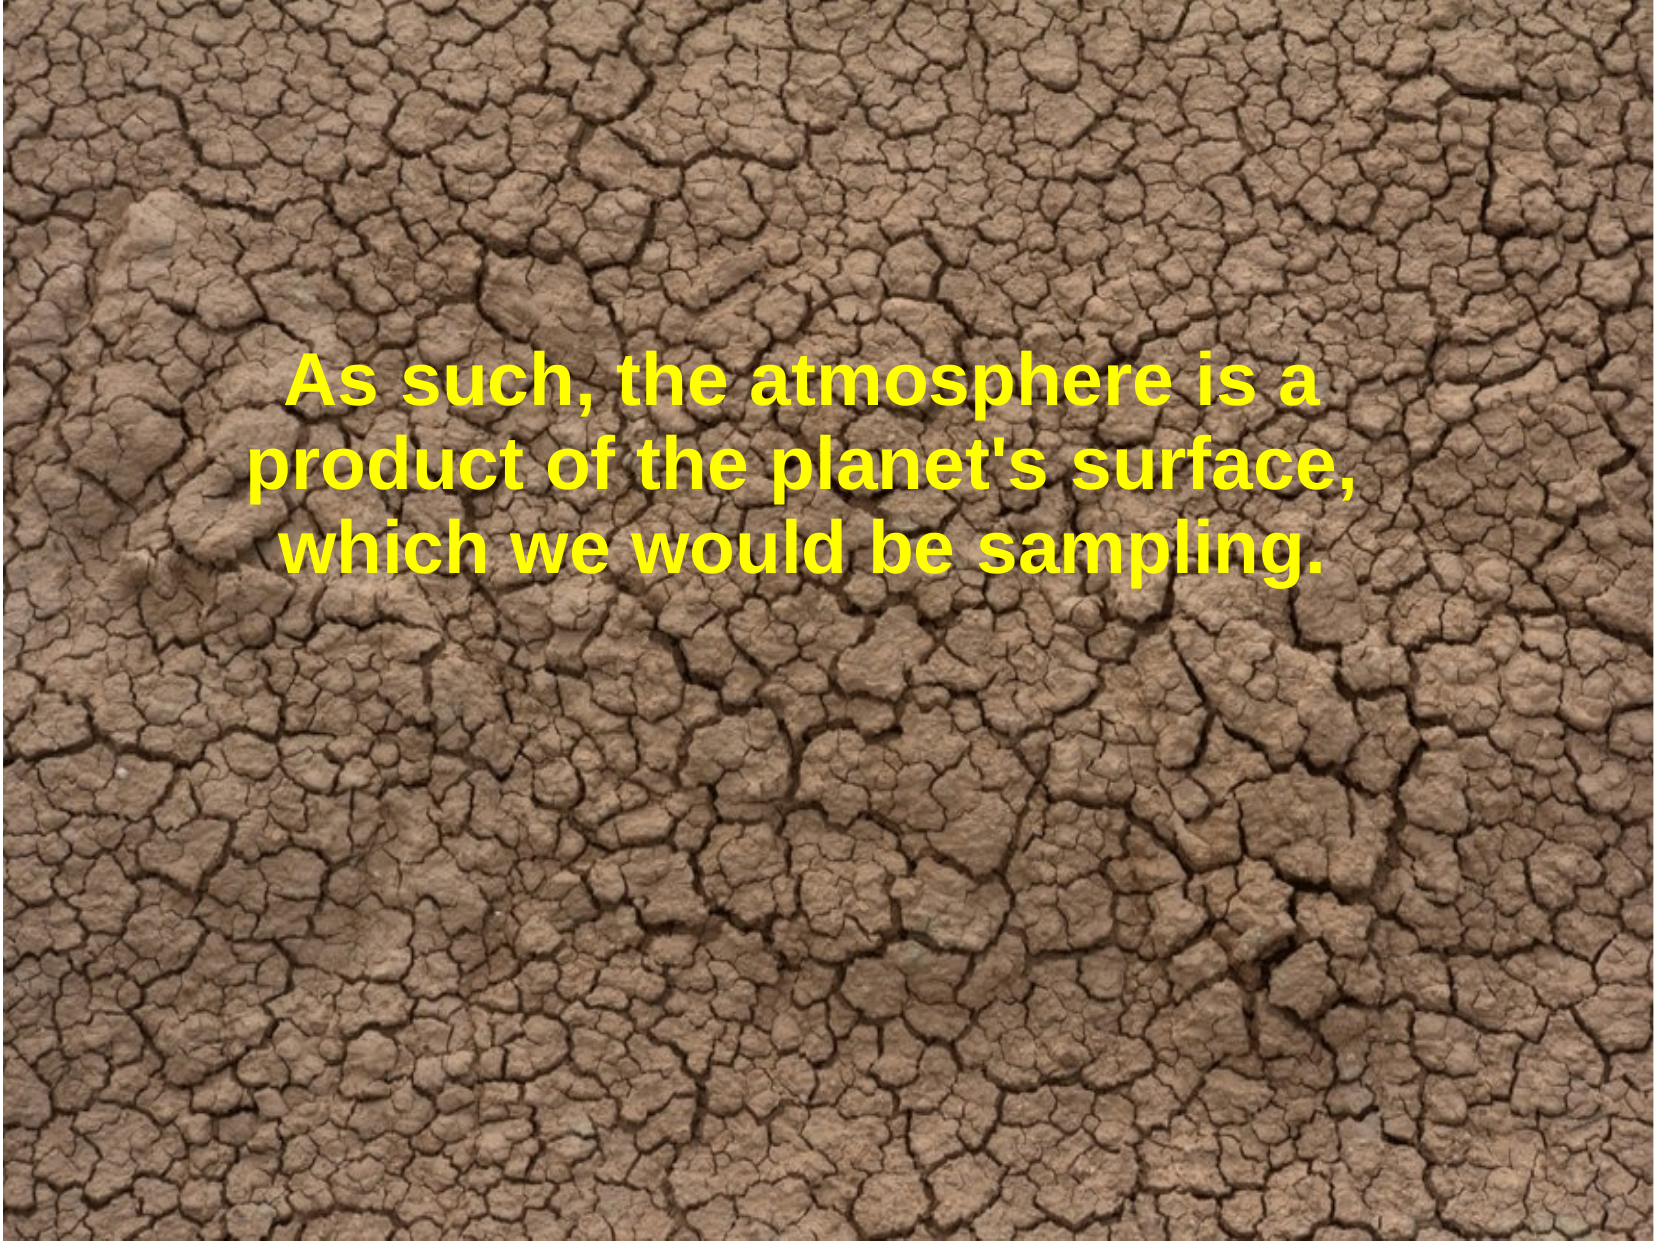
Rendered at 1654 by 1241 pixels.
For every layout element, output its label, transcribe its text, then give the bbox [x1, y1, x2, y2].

picture [3, 0, 1654, 1241]
text_box As such, the atmosphere is a product of the planet's surface, which we would be sampling. [120, 330, 1486, 597]
